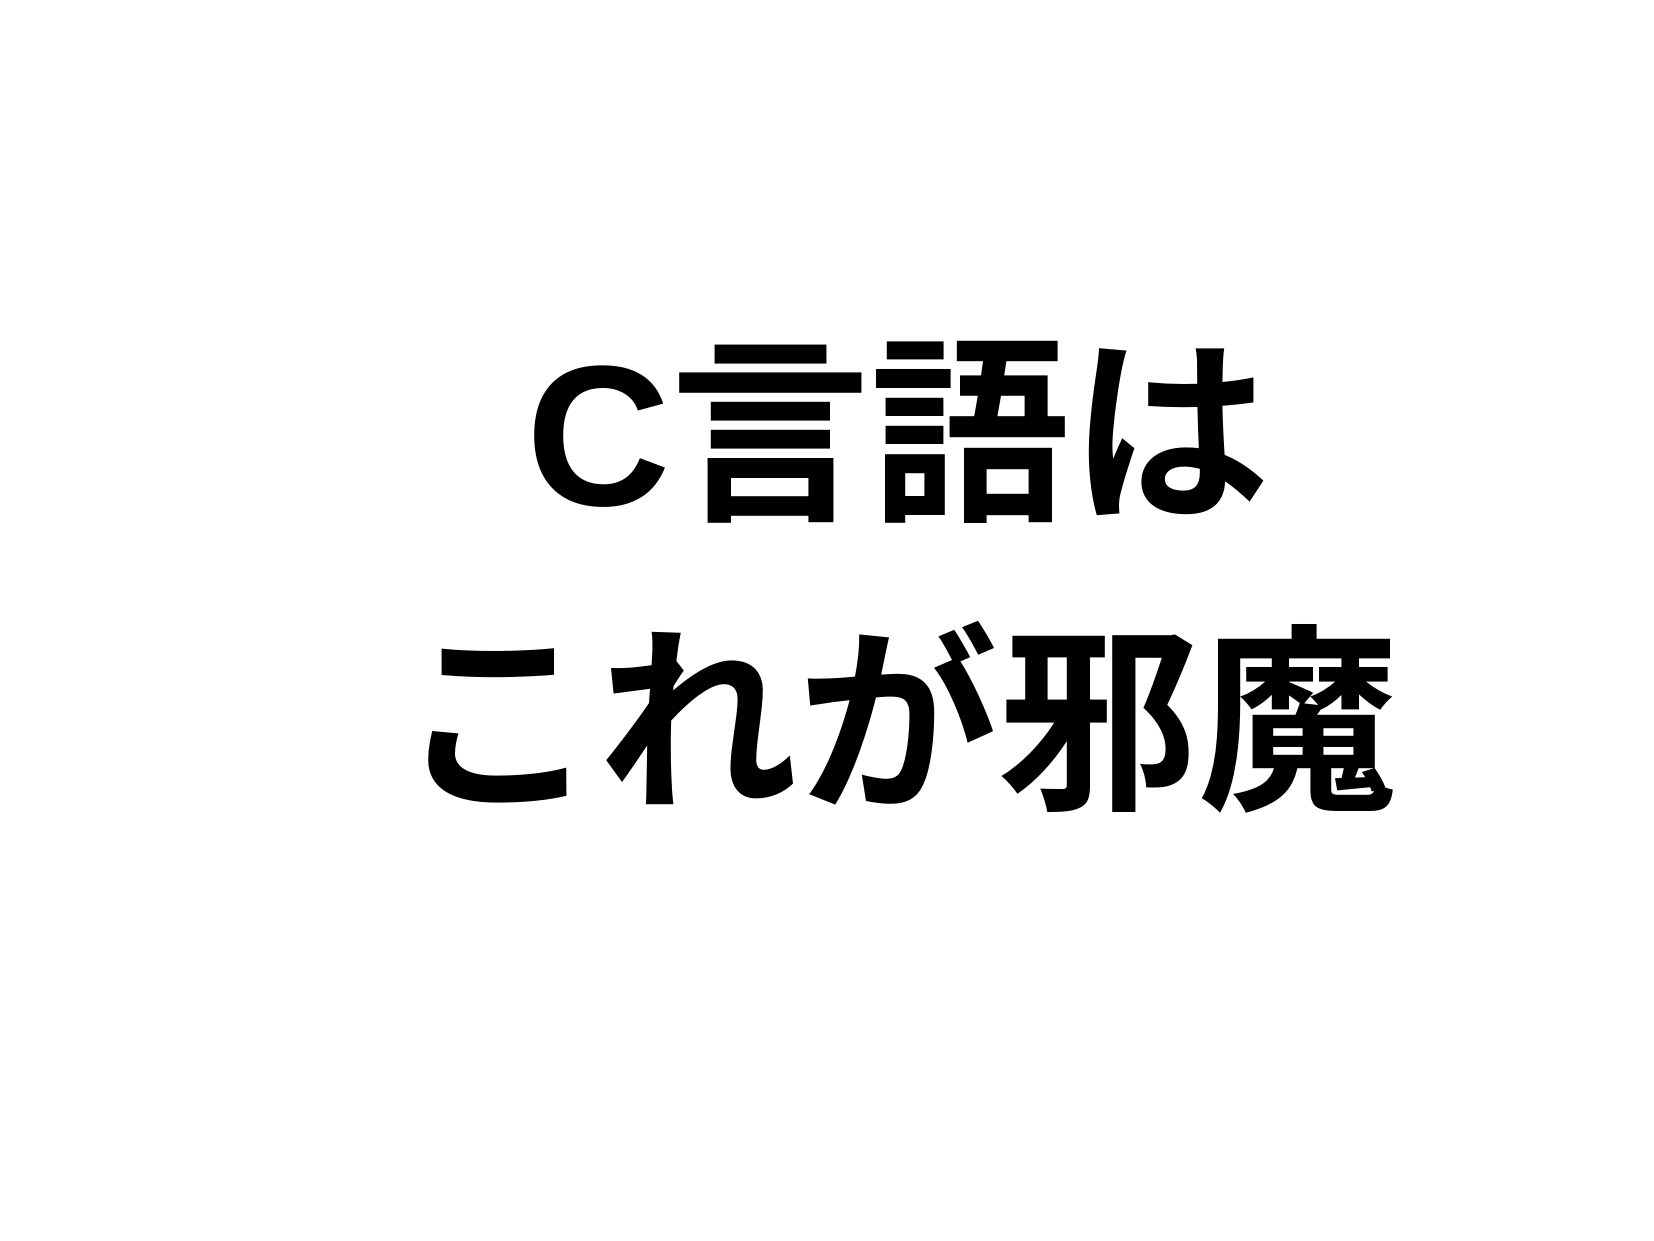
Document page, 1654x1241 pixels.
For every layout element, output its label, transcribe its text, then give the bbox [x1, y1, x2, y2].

text_box C言語は これが邪魔 [383, 265, 1374, 720]
